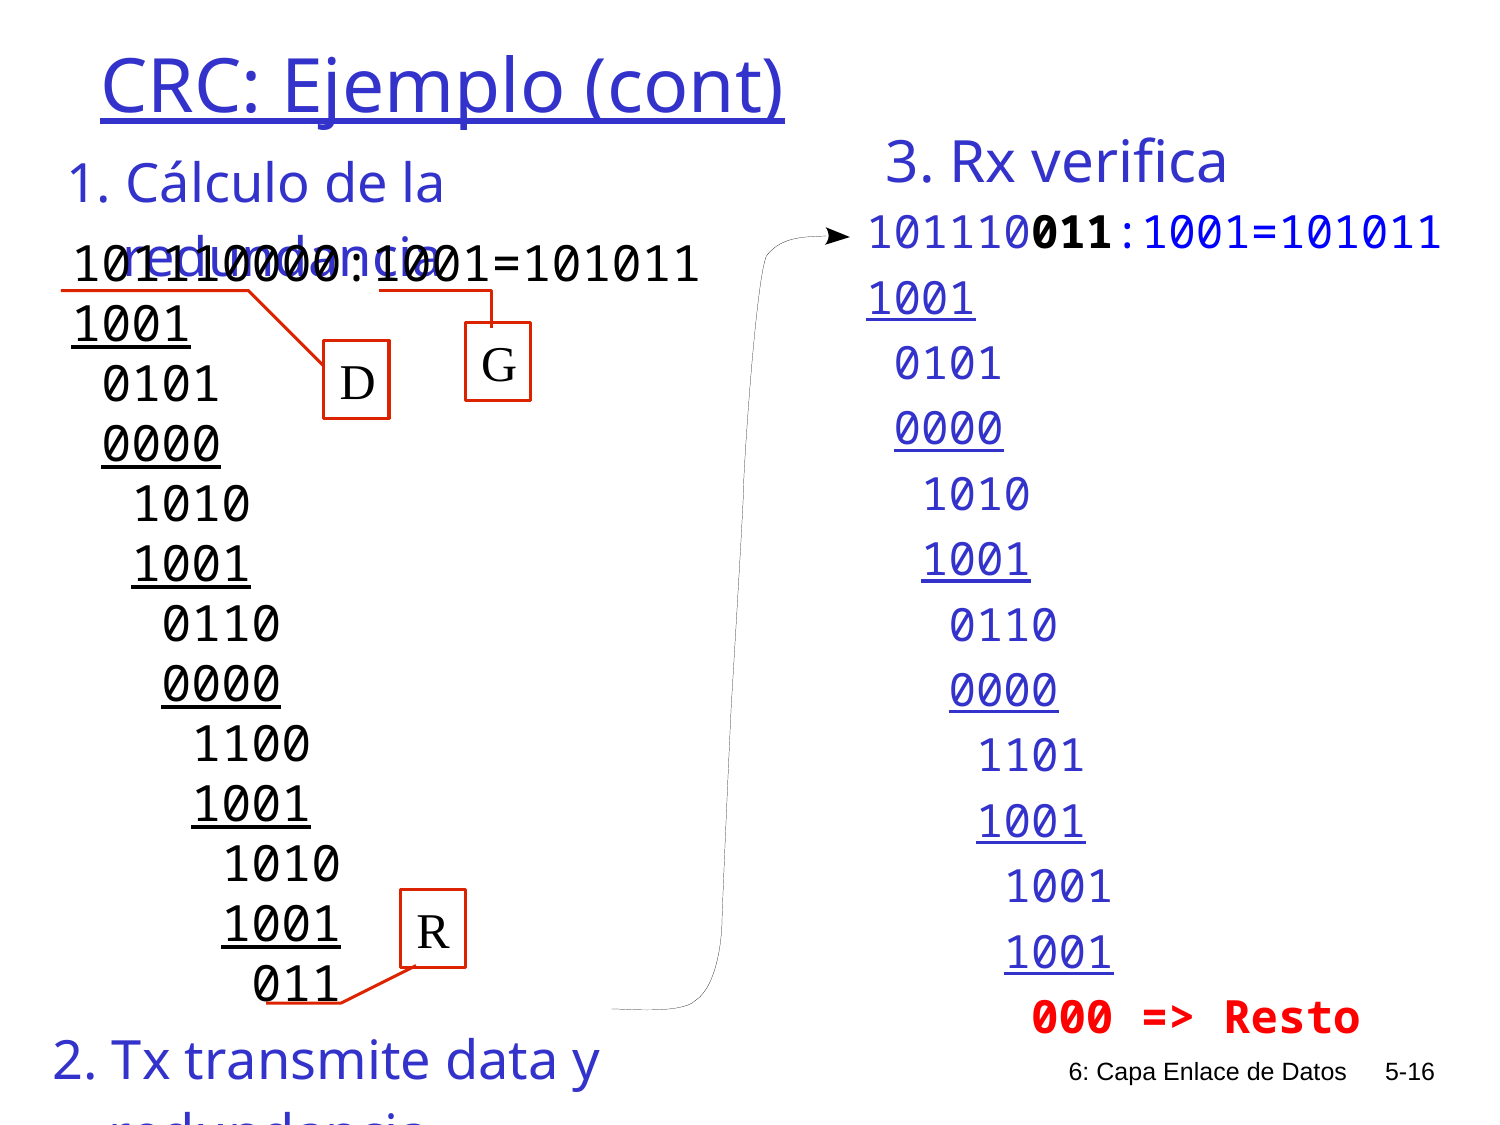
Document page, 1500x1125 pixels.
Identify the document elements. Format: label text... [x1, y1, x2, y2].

list 2. Tx transmite data y redundancia [37, 1014, 907, 1113]
text_box R [400, 889, 466, 968]
text_box G [465, 322, 531, 401]
title CRC: Ejemplo (cont) [85, 0, 1361, 178]
list 1. Cálculo de la redundancia [51, 137, 758, 236]
text_box 101110000:1001=101011 1001 0101 0000 1010 1001 0110 0000 1100 1001 1010 1001 011 [56, 223, 732, 1014]
text_box 101110011:1001=101011 1001 0101 0000 1010 1001 0110 0000 1101 1001 1001 1001 000 => Resto [832, 195, 1500, 983]
text_box D [323, 340, 389, 419]
text_box 3. Rx verifica [871, 115, 1500, 196]
